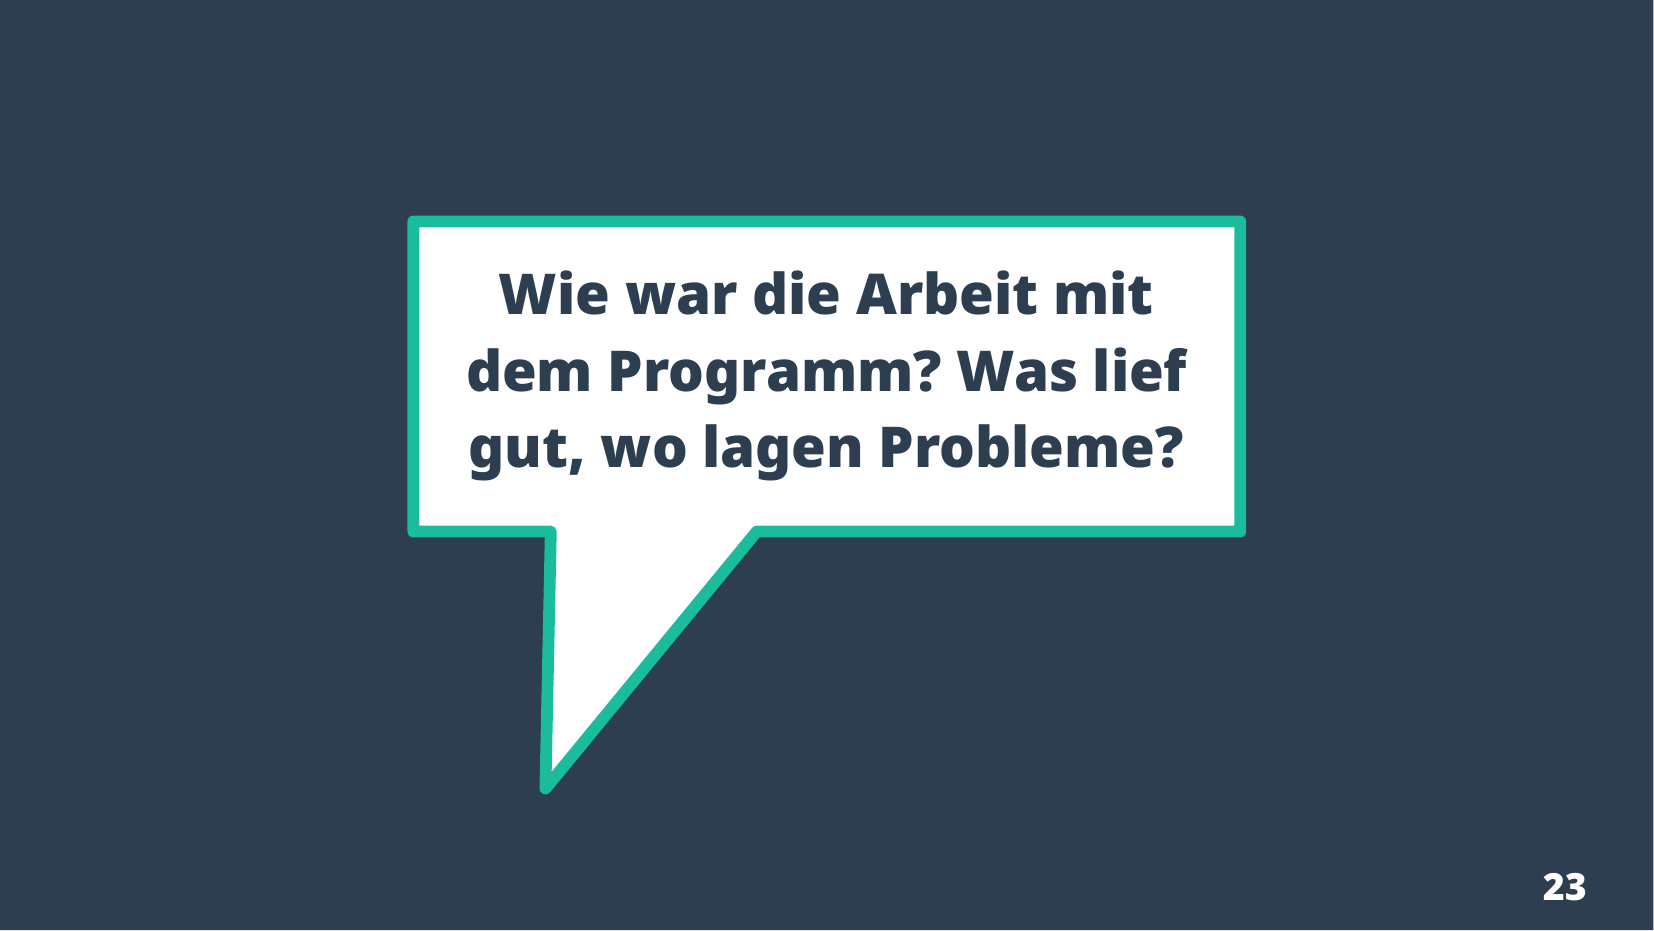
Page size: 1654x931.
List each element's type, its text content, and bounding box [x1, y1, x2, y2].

title Wie war die Arbeit mit dem Programm? Was lief gut, wo lagen Probleme? [442, 236, 1211, 502]
